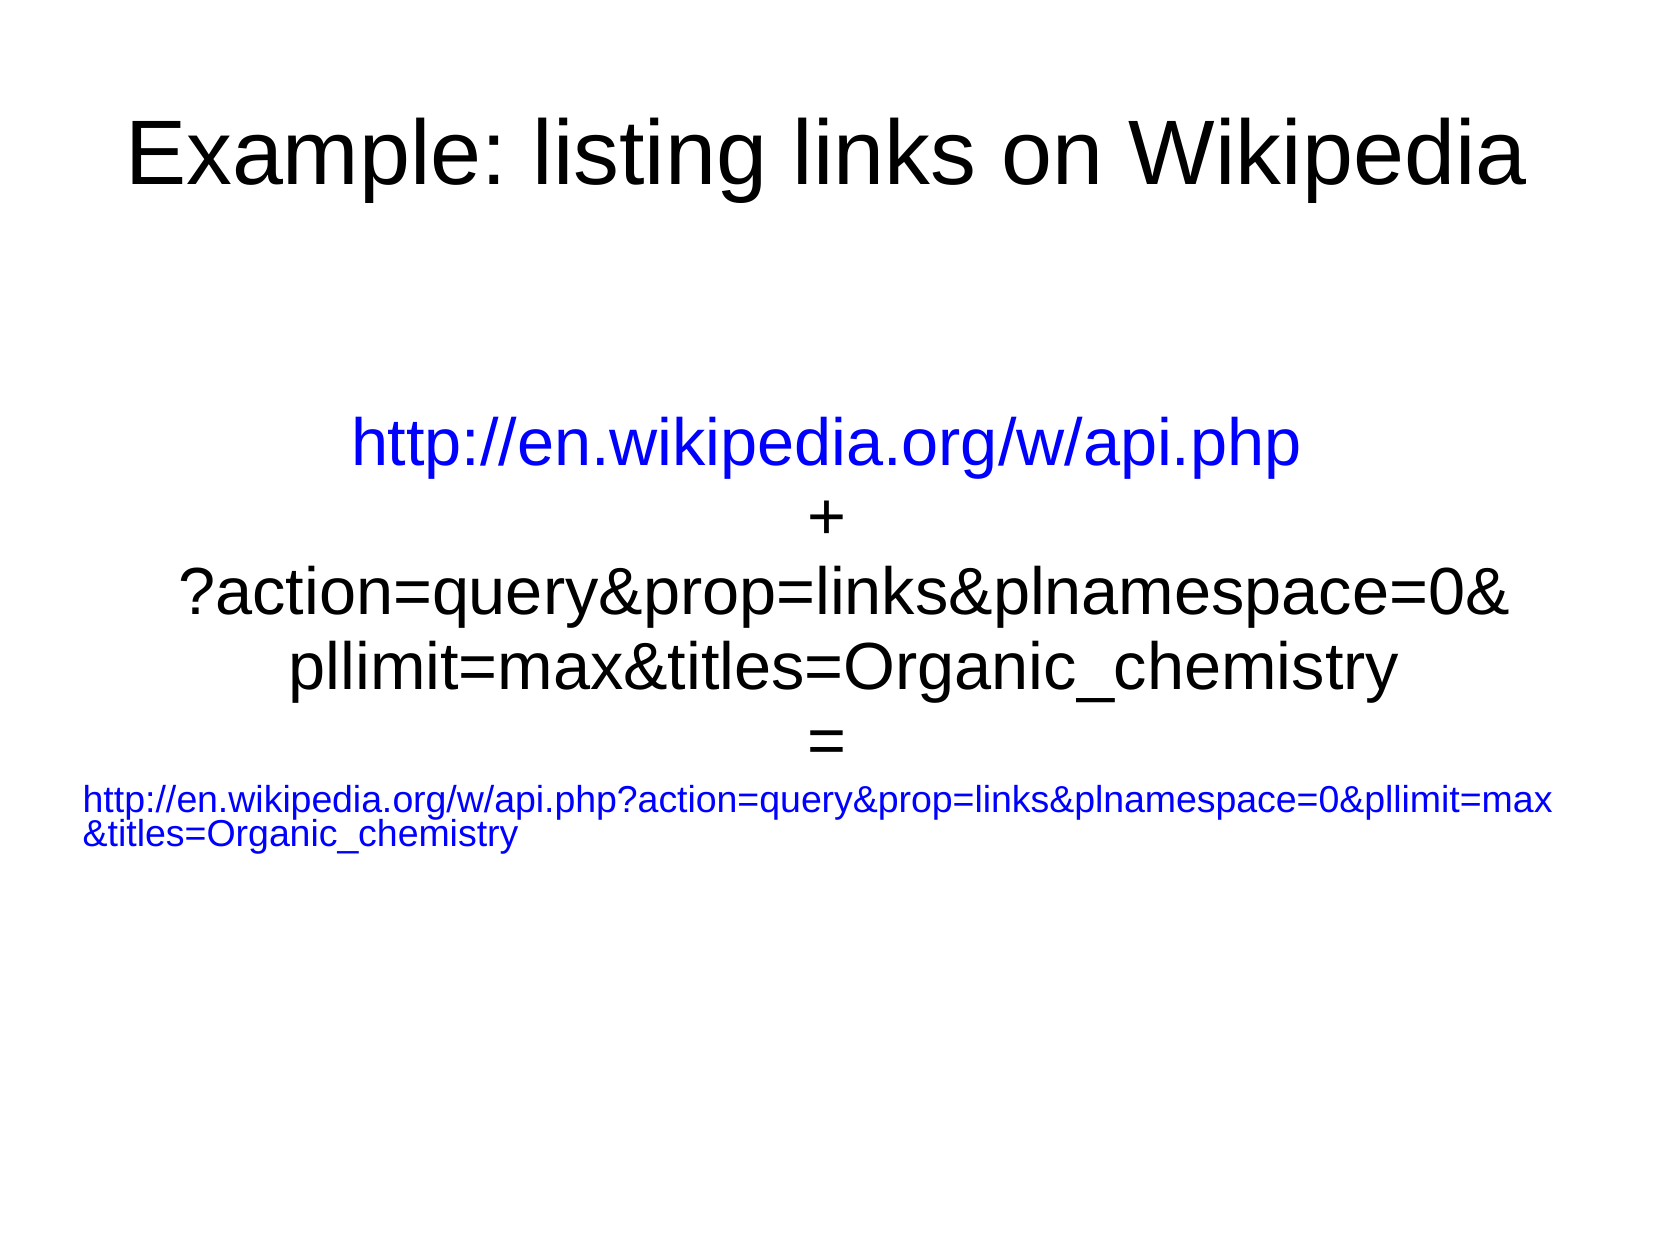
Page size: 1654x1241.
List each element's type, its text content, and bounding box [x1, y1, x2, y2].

subtitle http://en.wikipedia.org/w/api.php + ?action=query&prop=links&plnamespace=0& pllimit=max&titles=Organic_chemistry = http://en.wikipedia.org/w/api.php?action=query&prop=links&plnamespace=0&pllimit=max&titles=Organic_chemistry [82, 290, 1571, 1010]
title Example: listing links on Wikipedia [82, 49, 1571, 257]
